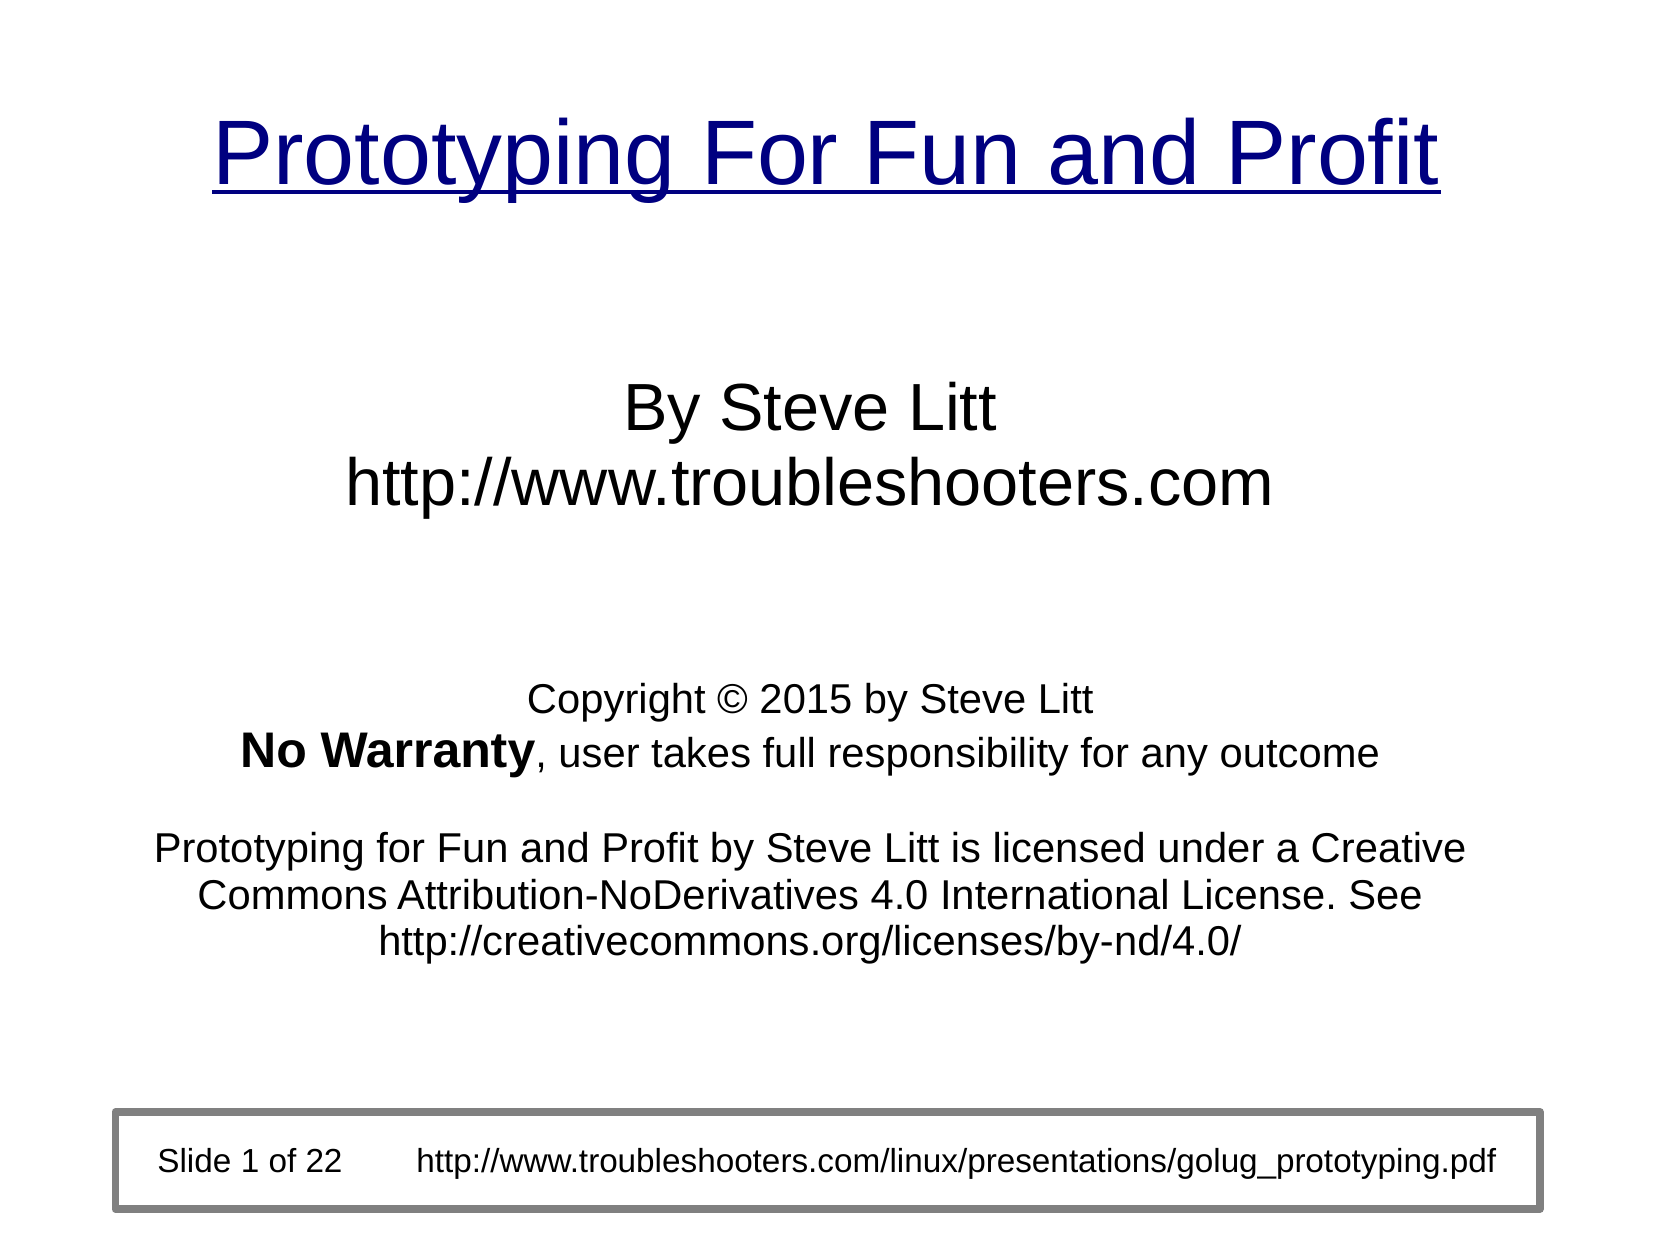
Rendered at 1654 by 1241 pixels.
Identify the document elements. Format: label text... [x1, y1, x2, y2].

title Prototyping For Fun and Profit [82, 49, 1571, 257]
text_box Copyright © 2015 by Steve Litt No Warranty, user takes full responsibility for any outcome Prototyping for Fun and Profit by Steve Litt is licensed under a Creative Commons Attribution-NoDerivatives 4.0 International License. See http://creativecommons.org/licenses/by-nd/4.0/ [82, 622, 1538, 1066]
subtitle By Steve Litt http://www.troubleshooters.com [82, 290, 1538, 601]
text_box Slide <number> of 22 http://www.troubleshooters.com/linux/presentations/golug_prototyping.pdf [115, 1111, 1540, 1210]
